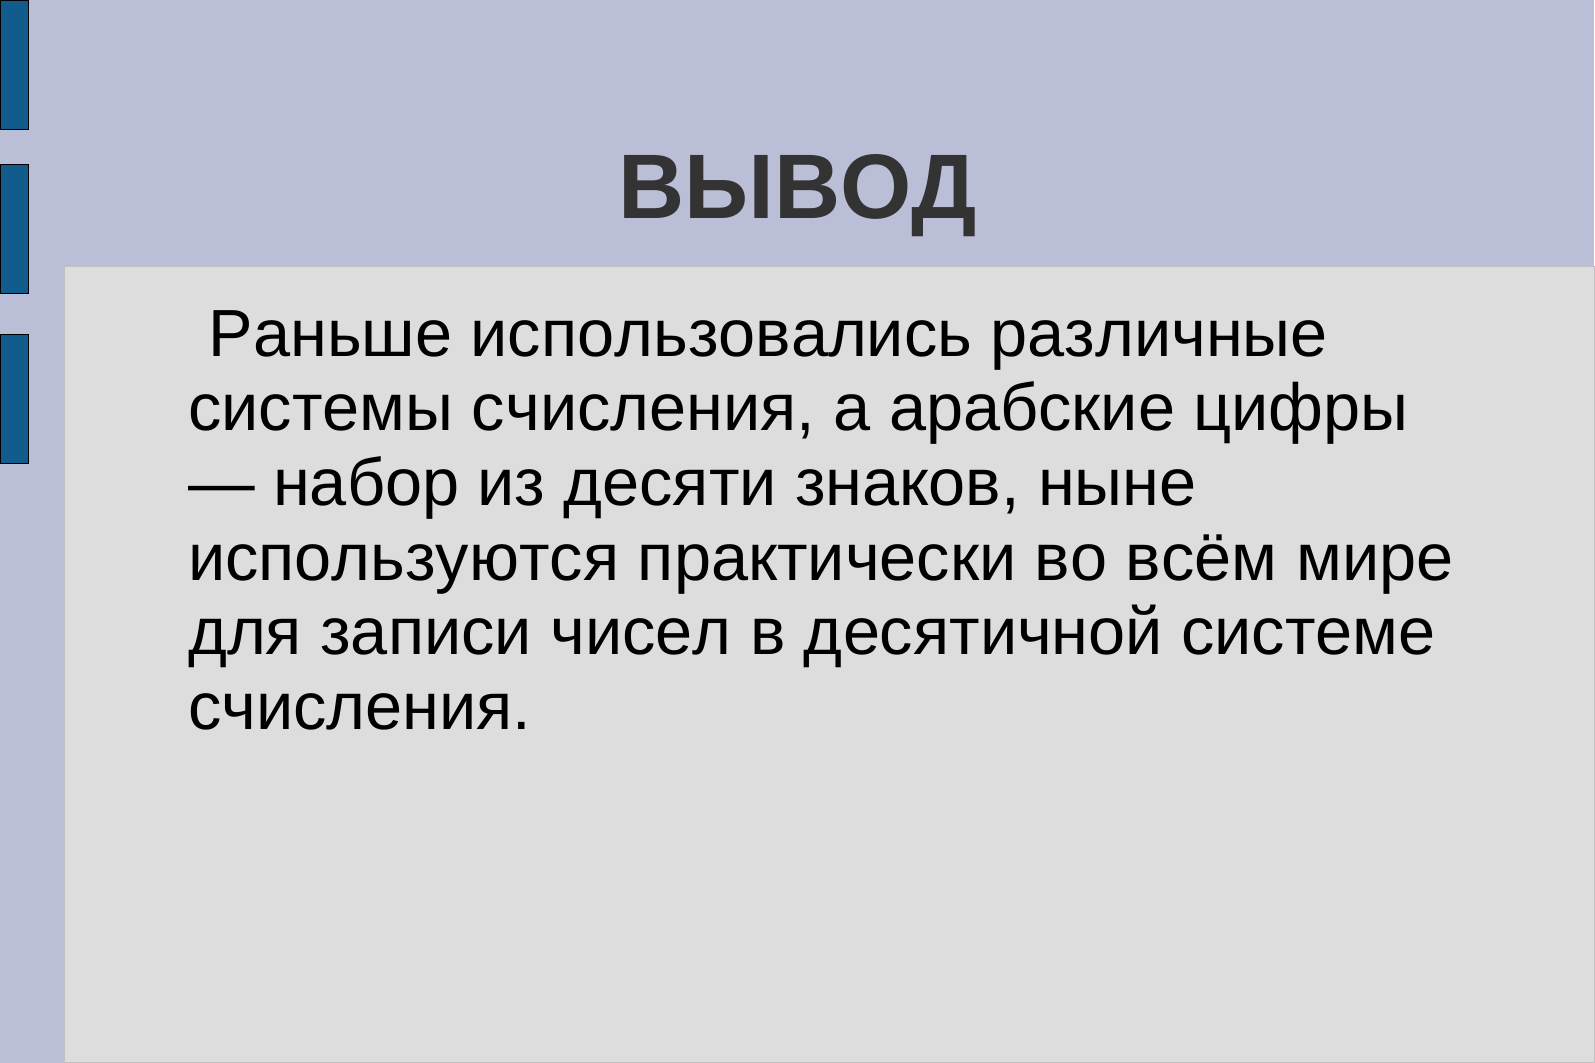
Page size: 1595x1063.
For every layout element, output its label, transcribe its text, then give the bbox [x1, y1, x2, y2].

list Раньше использовались различные системы счисления, а арабские цифры — набор из десяти знаков, ныне используются практически во всём мире для записи чисел в десятичной системе счисления. [117, 295, 1479, 966]
title ВЫВОД [117, 98, 1479, 276]
